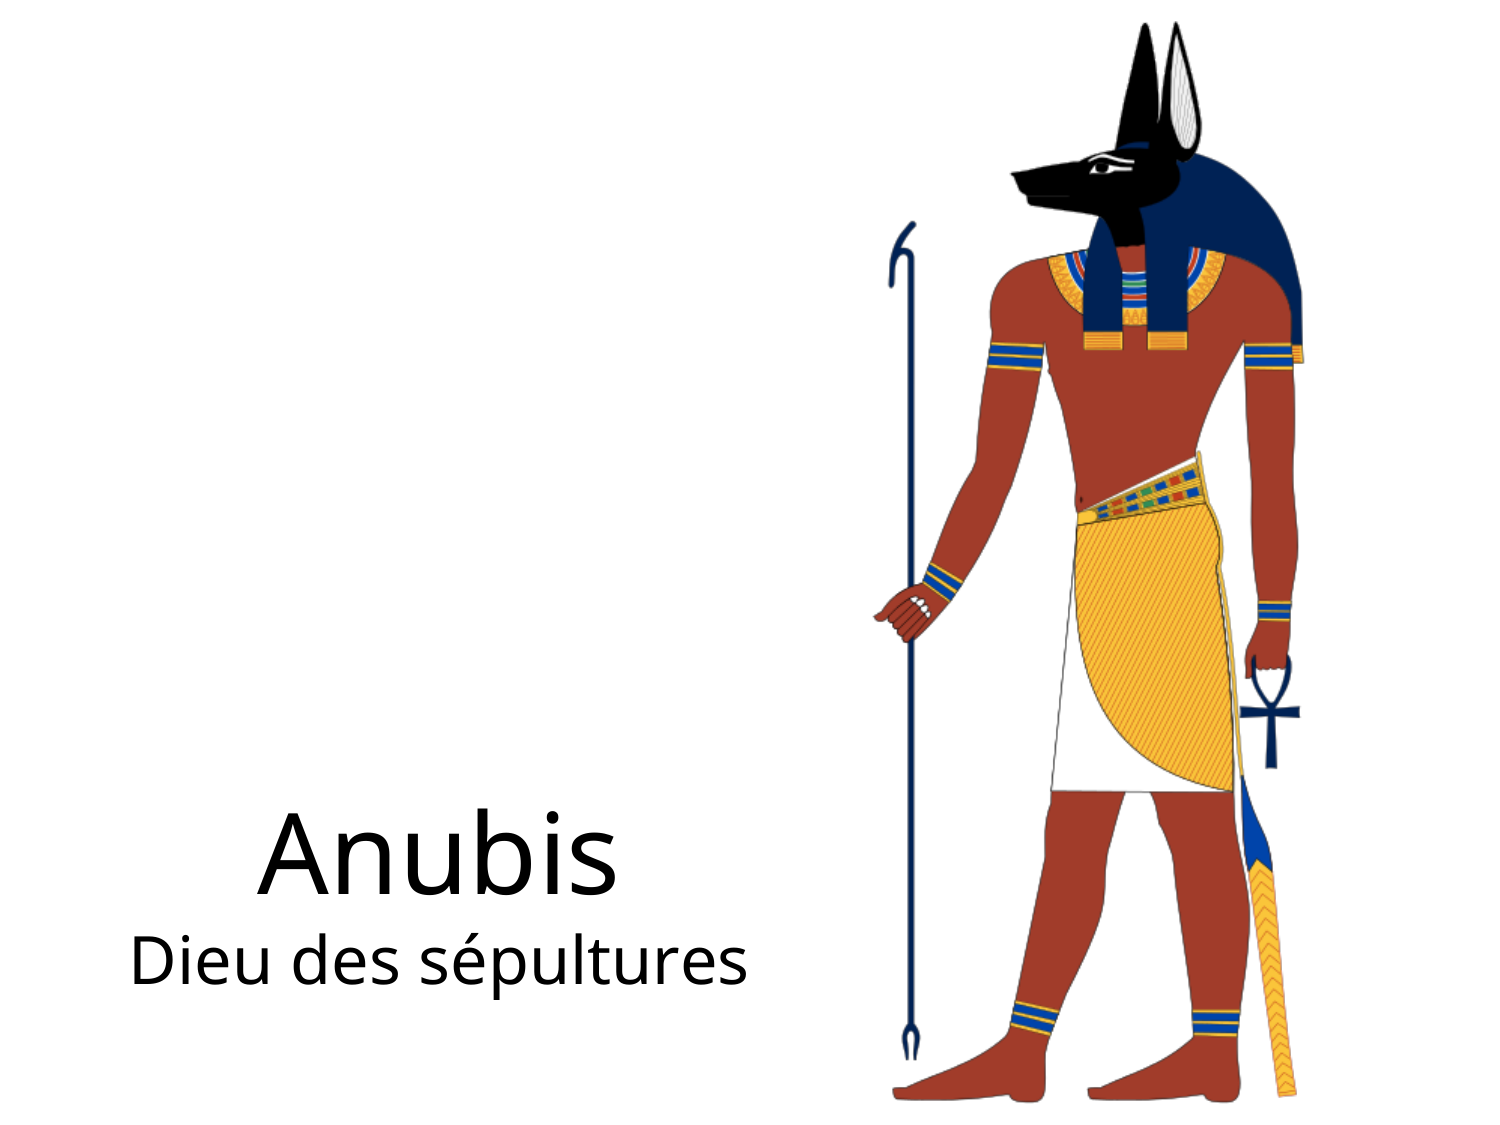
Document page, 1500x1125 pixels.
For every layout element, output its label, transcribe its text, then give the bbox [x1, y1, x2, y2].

picture [819, 0, 1345, 1125]
text_box Anubis Dieu des sépultures [113, 774, 766, 1006]
